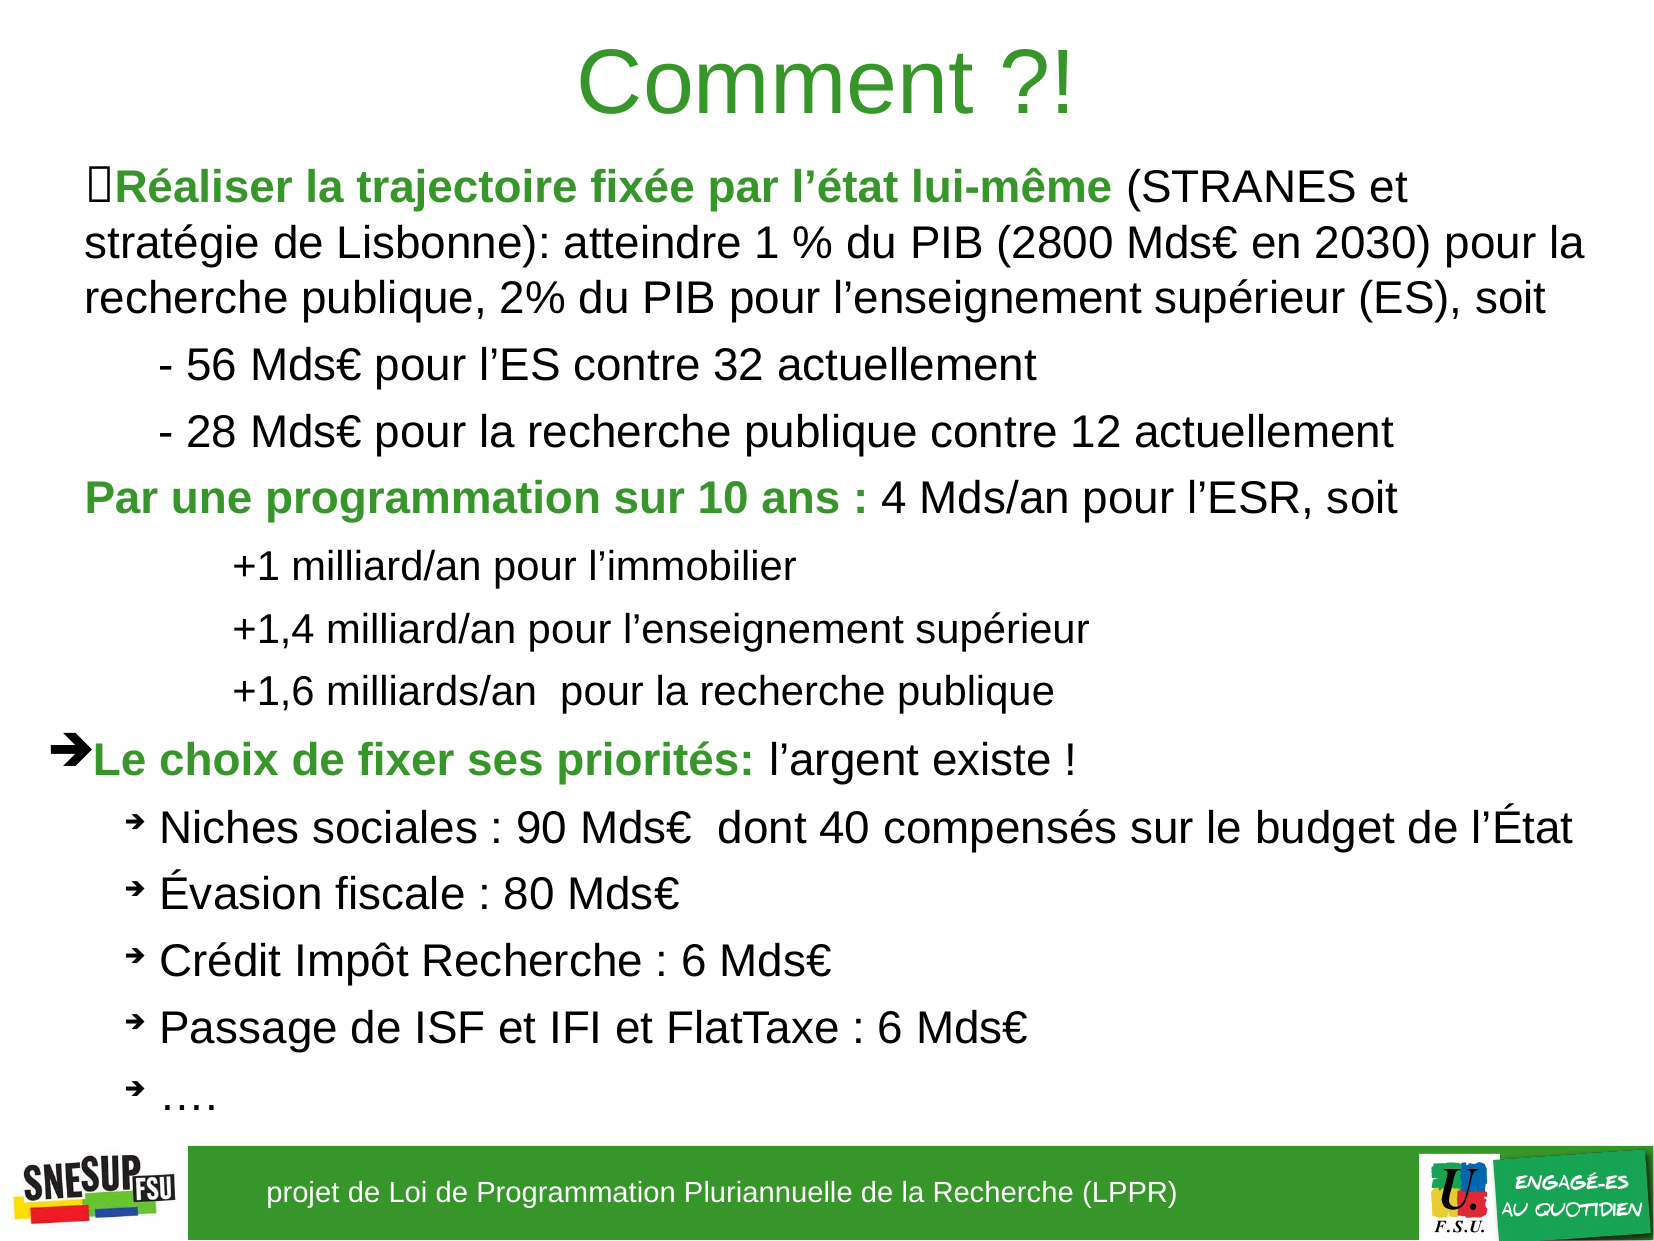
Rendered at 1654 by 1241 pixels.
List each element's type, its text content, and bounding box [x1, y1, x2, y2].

picture [0, 1145, 188, 1240]
picture [1419, 1145, 1654, 1241]
text_box Comment ?! [0, 0, 1654, 153]
text_box Réaliser la trajectoire fixée par l’état lui-même (STRANES et stratégie de Lisbonne): atteindre 1 % du PIB (2800 Mds€ en 2030) pour la recherche publique, 2% du PIB pour l’enseignement supérieur (ES), soit - 56 Mds€ pour l’ES contre 32 actuellement - 28 Mds€ pour la recherche publique contre 12 actuellement Par une programmation sur 10 ans : 4 Mds/an pour l’ESR, soit +1 milliard/an pour l’immobilier +1,4 milliard/an pour l’enseignement supérieur +1,6 milliards/an pour la recherche publique Le choix de fixer ses priorités: l’argent existe ! Niches sociales : 90 Mds€ dont 40 compensés sur le budget de l’État Évasion fiscale : 80 Mds€ Crédit Impôt Recherche : 6 Mds€ Passage de ISF et IFI et FlatTaxe : 6 Mds€ …. [47, 153, 1595, 1128]
